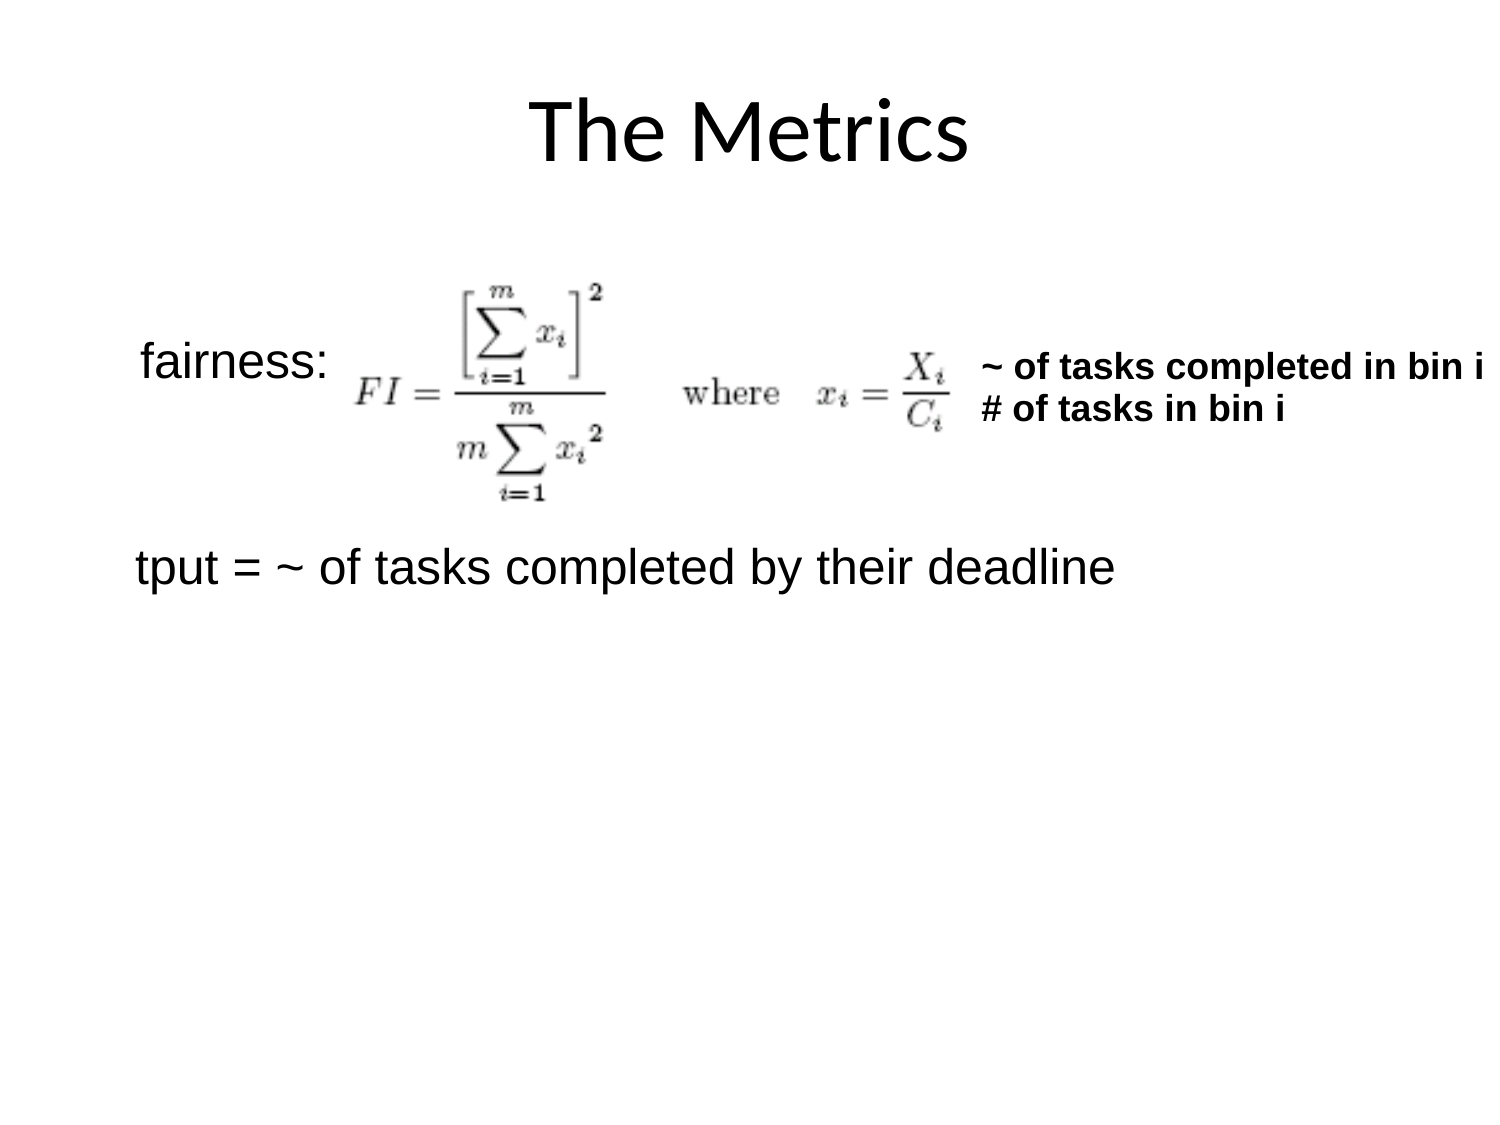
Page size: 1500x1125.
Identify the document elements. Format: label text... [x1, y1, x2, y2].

text_box fairness: [125, 325, 345, 397]
text_box ~ of tasks completed in bin i # of tasks in bin i [966, 337, 1500, 437]
title The Metrics [75, 45, 1426, 233]
text_box tput = ~ of tasks completed by their deadline [110, 531, 1132, 603]
picture [287, 274, 1000, 524]
